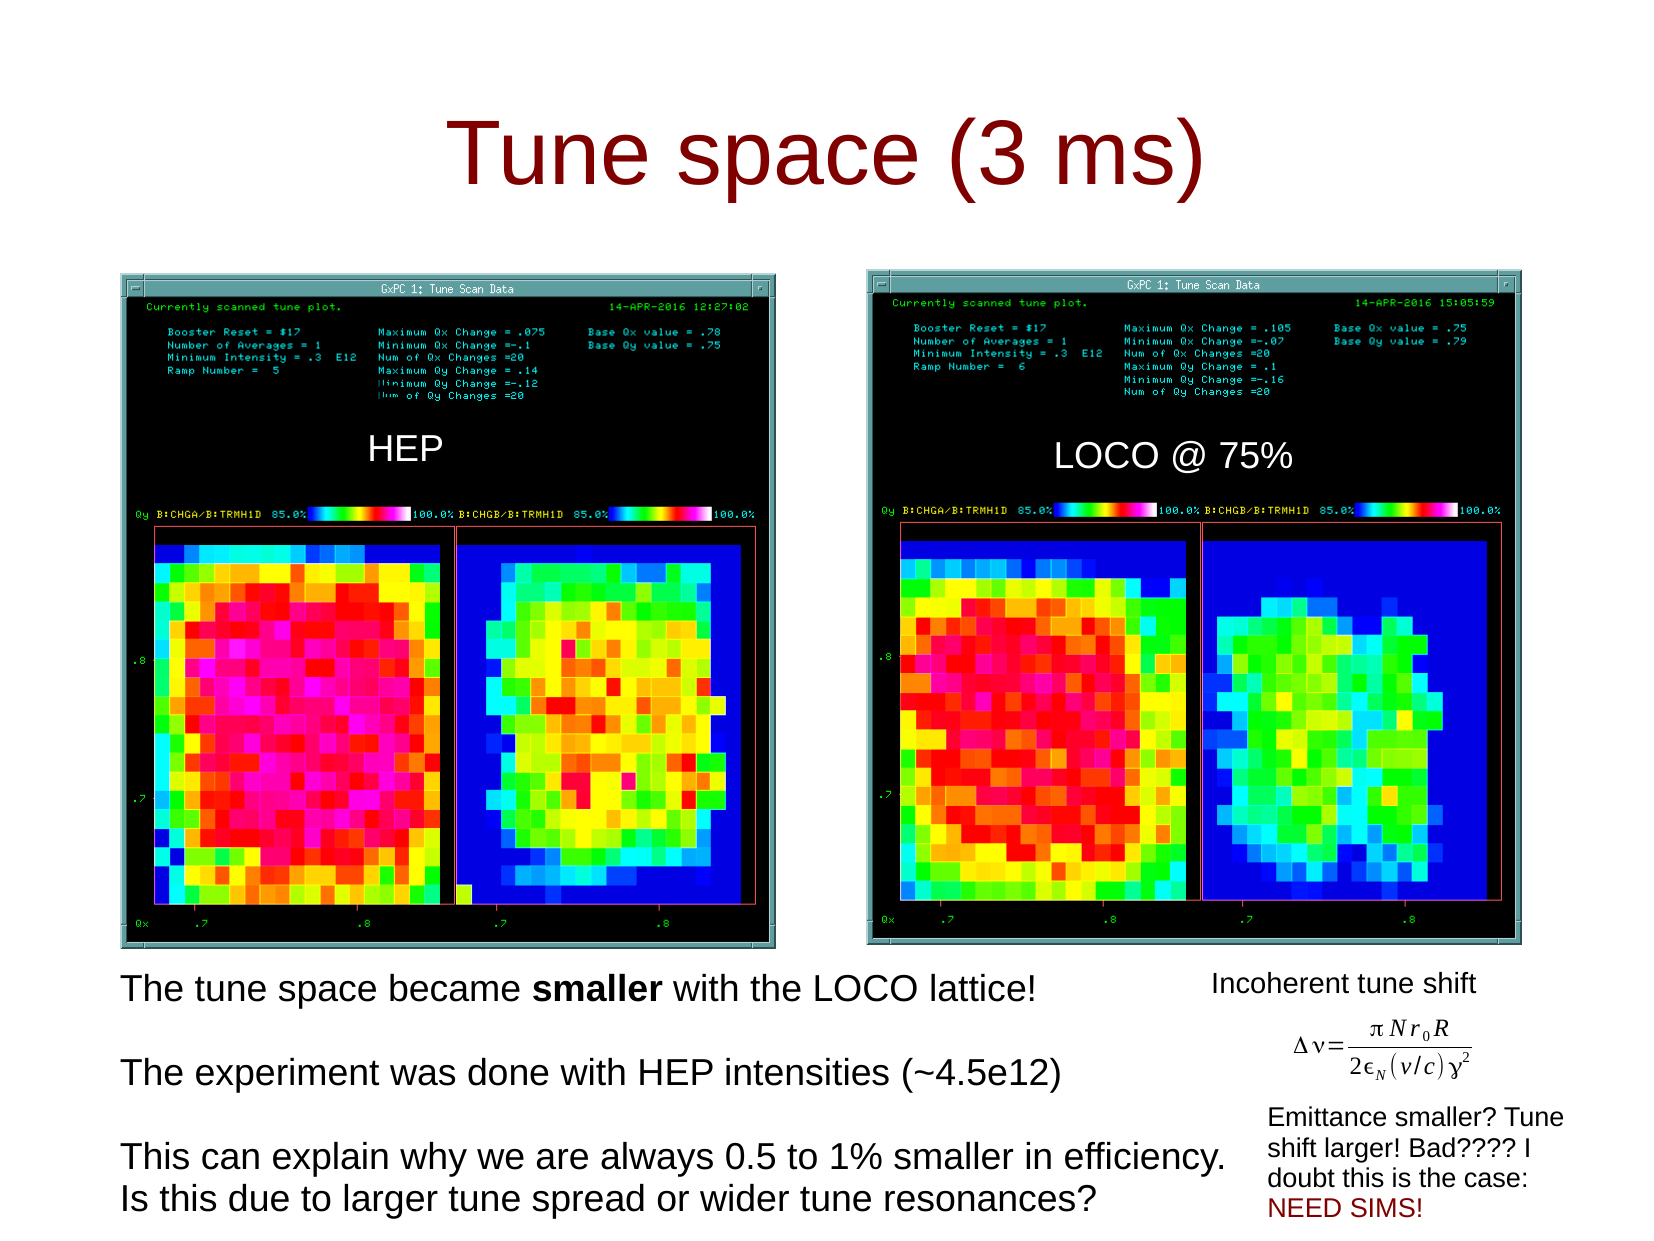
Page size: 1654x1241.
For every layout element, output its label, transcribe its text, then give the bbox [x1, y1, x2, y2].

picture [120, 273, 776, 949]
text_box E [361, 359, 417, 417]
text_box Incoherent tune shift [1196, 960, 1591, 1021]
text_box Emittance smaller? Tune shift larger! Bad???? I doubt this is the case: NEED SIMS! [1252, 1095, 1601, 1231]
title Tune space (3 ms) [82, 49, 1571, 257]
text_box LOCO @ 75% [1038, 426, 1328, 484]
picture [866, 269, 1522, 946]
text_box HEP [352, 420, 469, 477]
chart [1286, 1021, 1479, 1084]
text_box The tune space became smaller with the LOCO lattice! The experiment was done with HEP intensities (~4.5e12) This can explain why we are always 0.5 to 1% smaller in efficiency. Is this due to larger tune spread or wider tune resonances? [105, 960, 1557, 1227]
